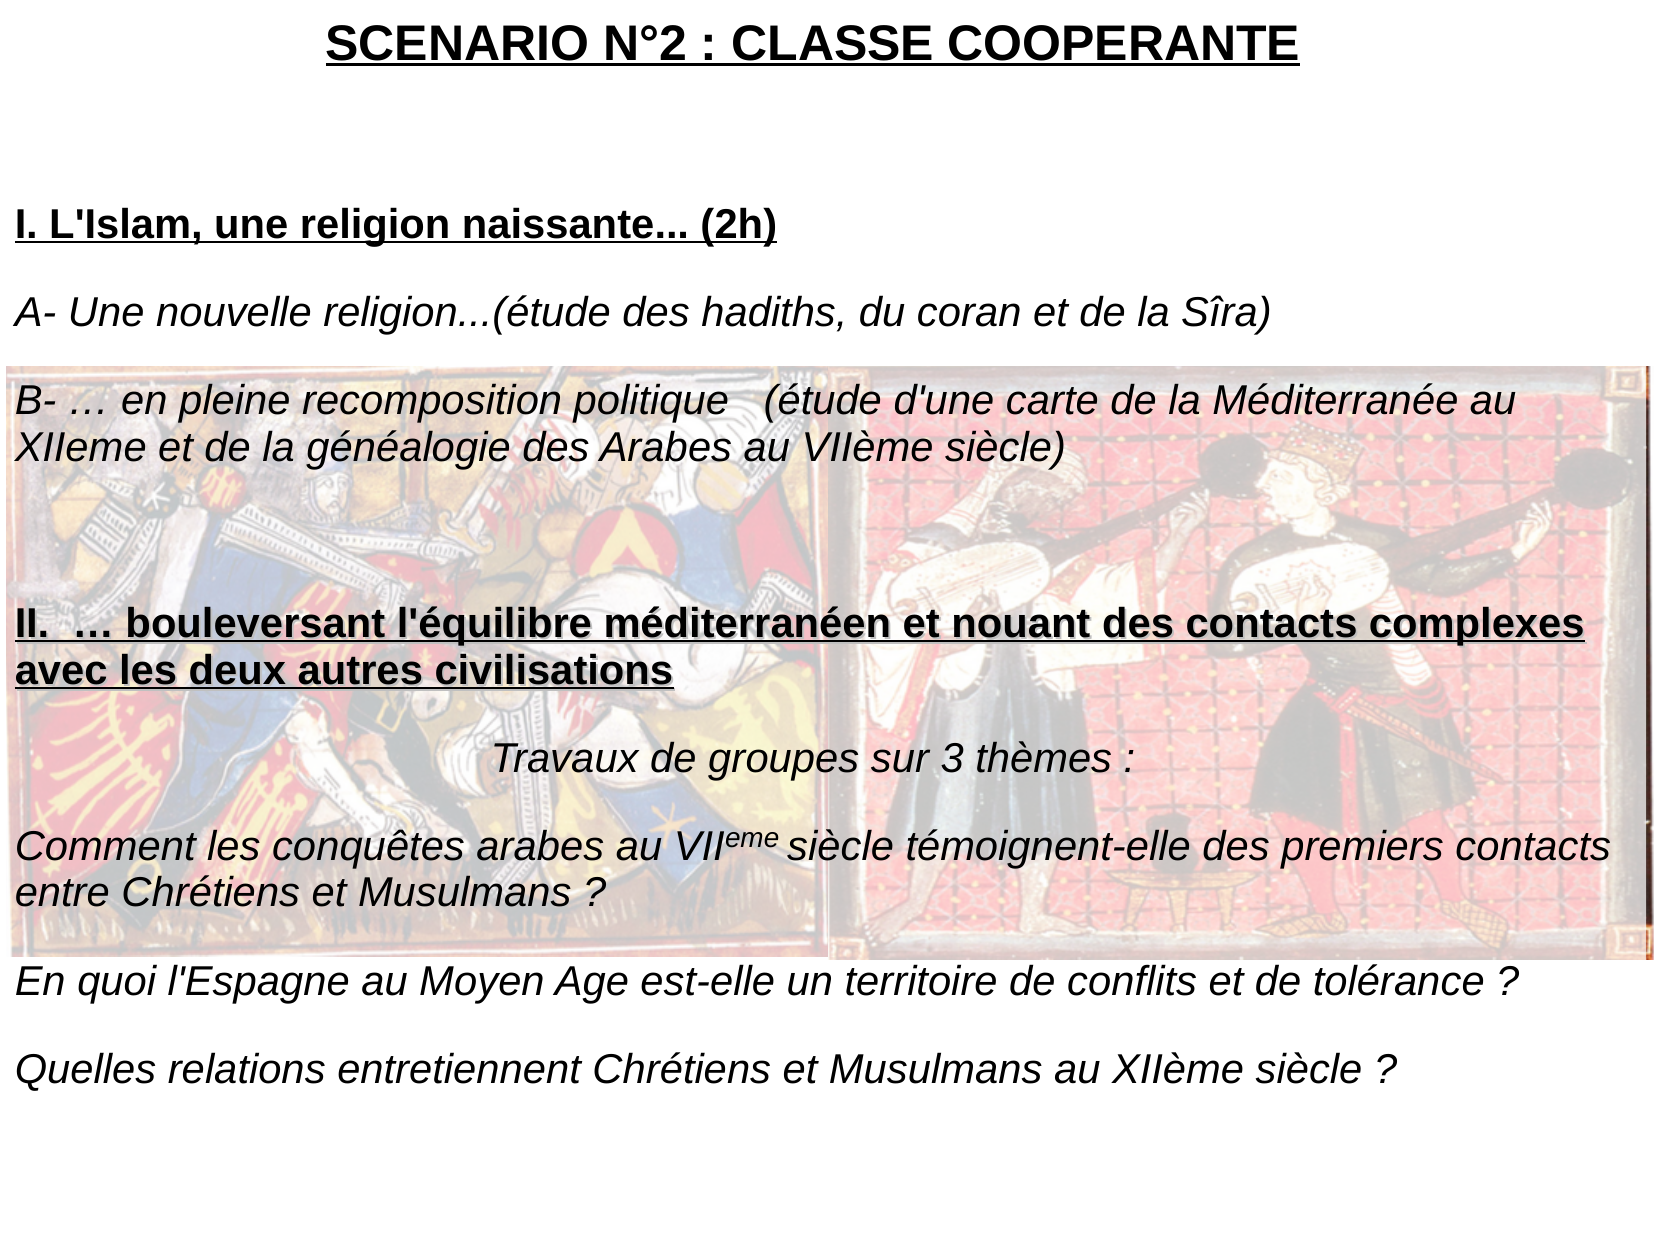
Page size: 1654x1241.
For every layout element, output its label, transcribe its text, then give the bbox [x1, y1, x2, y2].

text_box SCENARIO N°2 : CLASSE COOPERANTE I. L'Islam, une religion naissante... (2h) A- Une nouvelle religion...(étude des hadiths, du coran et de la Sîra) B- … en pleine recomposition politique (étude d'une carte de la Méditerranée au XIIeme et de la généalogie des Arabes au VIIème siècle) II. … bouleversant l'équilibre méditerranéen et nouant des contacts complexes avec les deux autres civilisations Travaux de groupes sur 3 thèmes : Comment les conquêtes arabes au VIIeme siècle témoignent-elle des premiers contacts entre Chrétiens et Musulmans ? En quoi l'Espagne au Moyen Age est-elle un territoire de conflits et de tolérance ? Quelles relations entretiennent Chrétiens et Musulmans au XIIème siècle ? [0, 7, 1647, 1188]
picture [1647, 366, 1654, 960]
